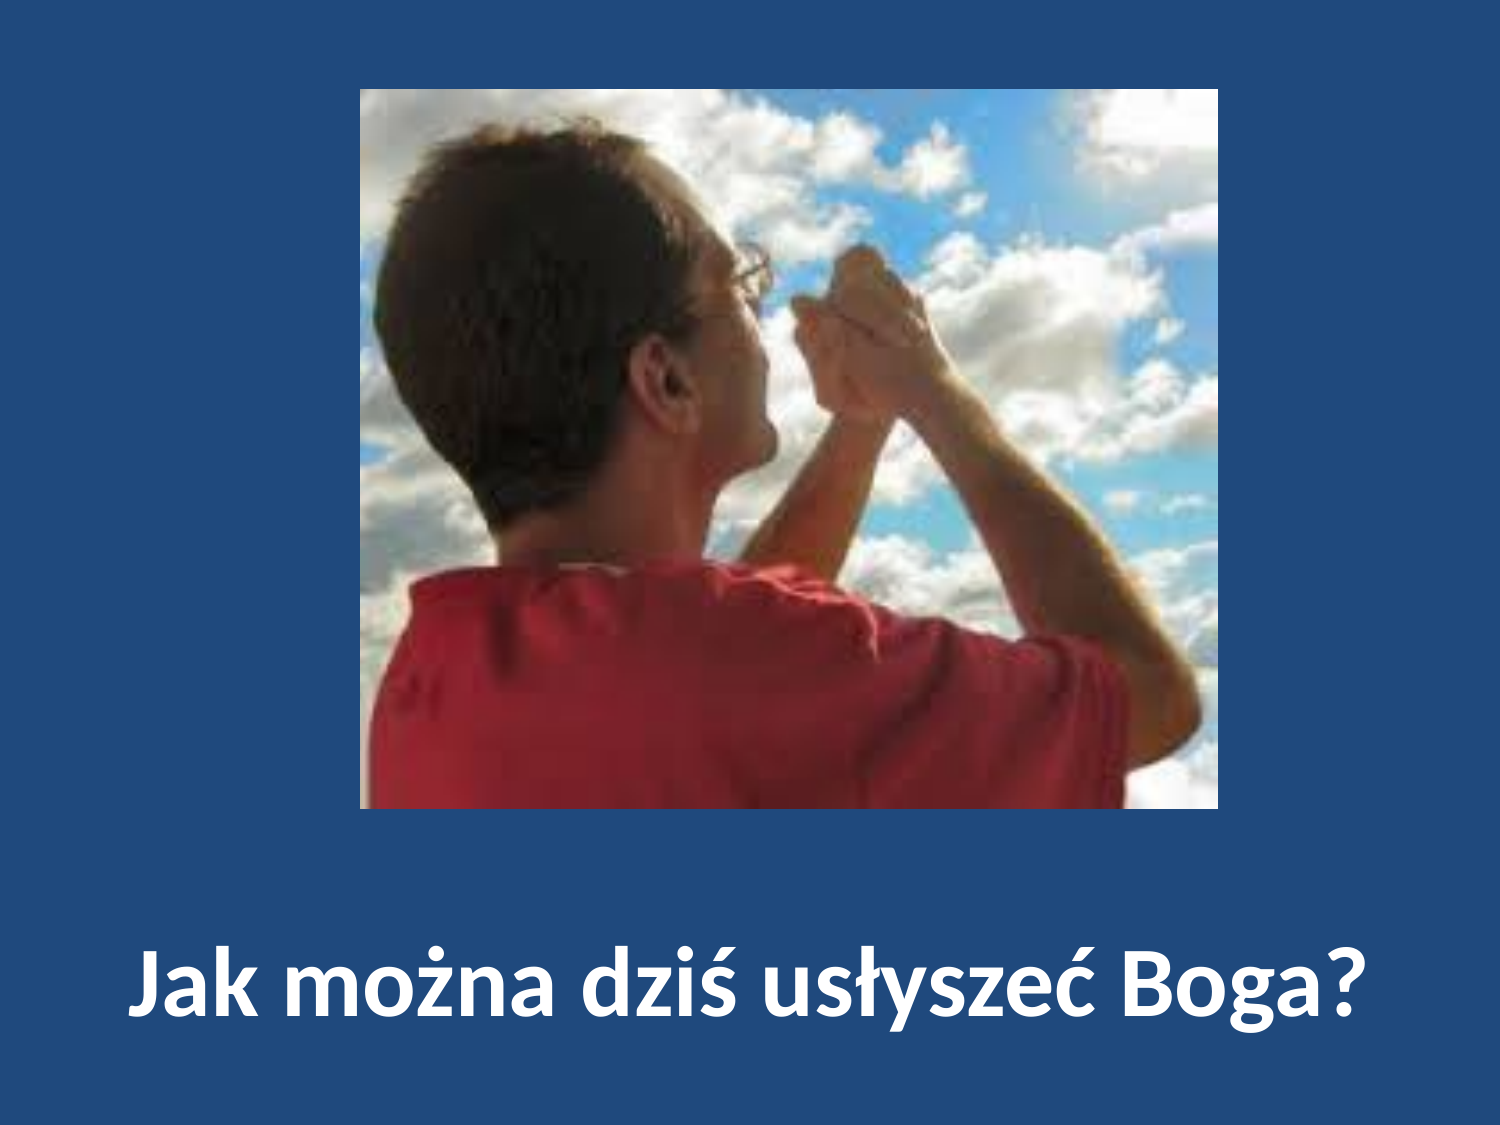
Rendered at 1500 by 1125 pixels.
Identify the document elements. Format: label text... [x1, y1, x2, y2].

picture [360, 90, 1218, 809]
list Jak można dziś usłyszeć Boga? [75, 857, 1426, 1095]
